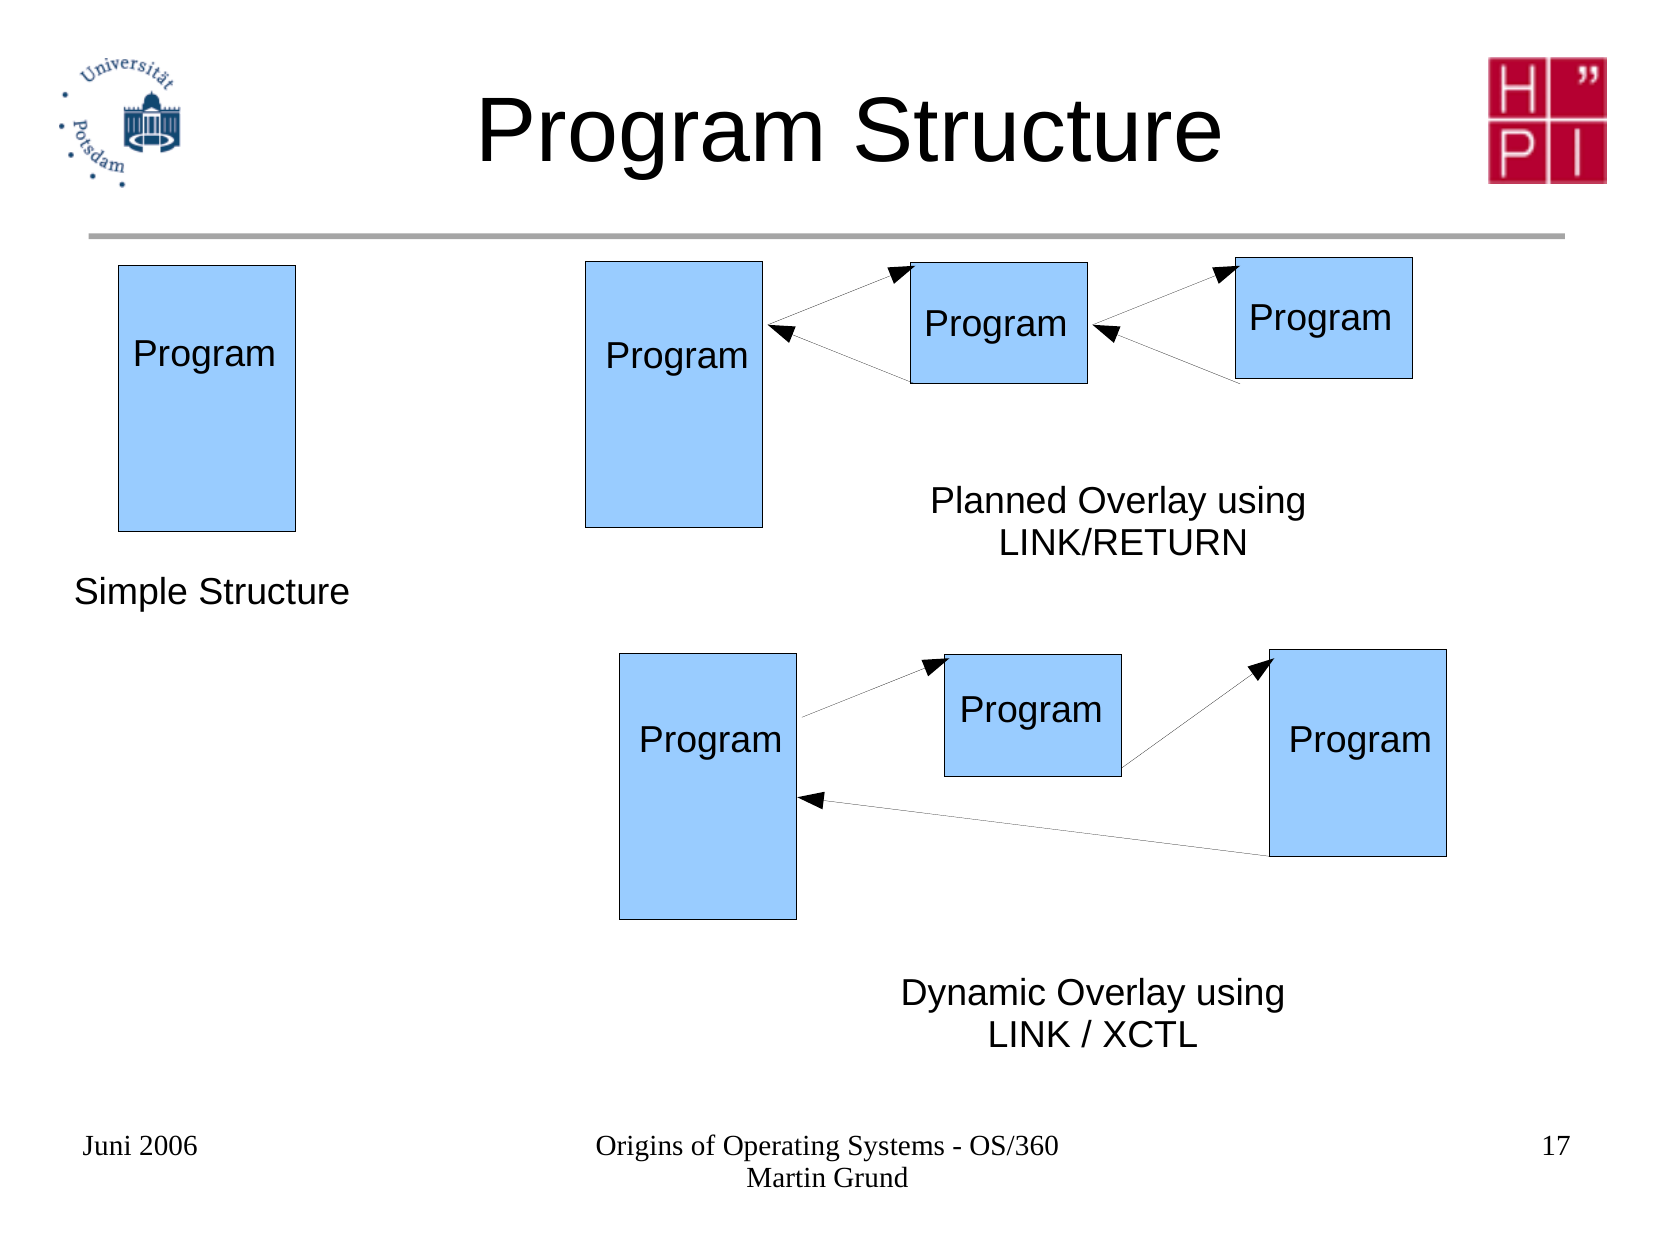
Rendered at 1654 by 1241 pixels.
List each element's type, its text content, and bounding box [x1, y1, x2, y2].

text_box [619, 653, 797, 920]
text_box [118, 265, 296, 532]
text_box [910, 262, 1088, 384]
text_box Simple Structure [59, 563, 366, 621]
picture [1488, 57, 1607, 184]
text_box Program [624, 710, 798, 768]
text_box [1235, 257, 1413, 379]
text_box Program [909, 295, 1083, 353]
text_box Program [1273, 710, 1447, 768]
text_box Dynamic Overlay using LINK / XCTL [885, 964, 1300, 1063]
title Program Structure [230, 25, 1471, 233]
text_box Program [944, 681, 1119, 739]
text_box Planned Overlay using LINK/RETURN [915, 472, 1332, 572]
text_box [944, 654, 1122, 777]
text_box Program [118, 324, 292, 382]
picture [59, 58, 181, 188]
text_box Program [1234, 289, 1408, 347]
text_box [1269, 649, 1447, 857]
text_box [585, 261, 763, 528]
text_box Program [590, 326, 764, 384]
